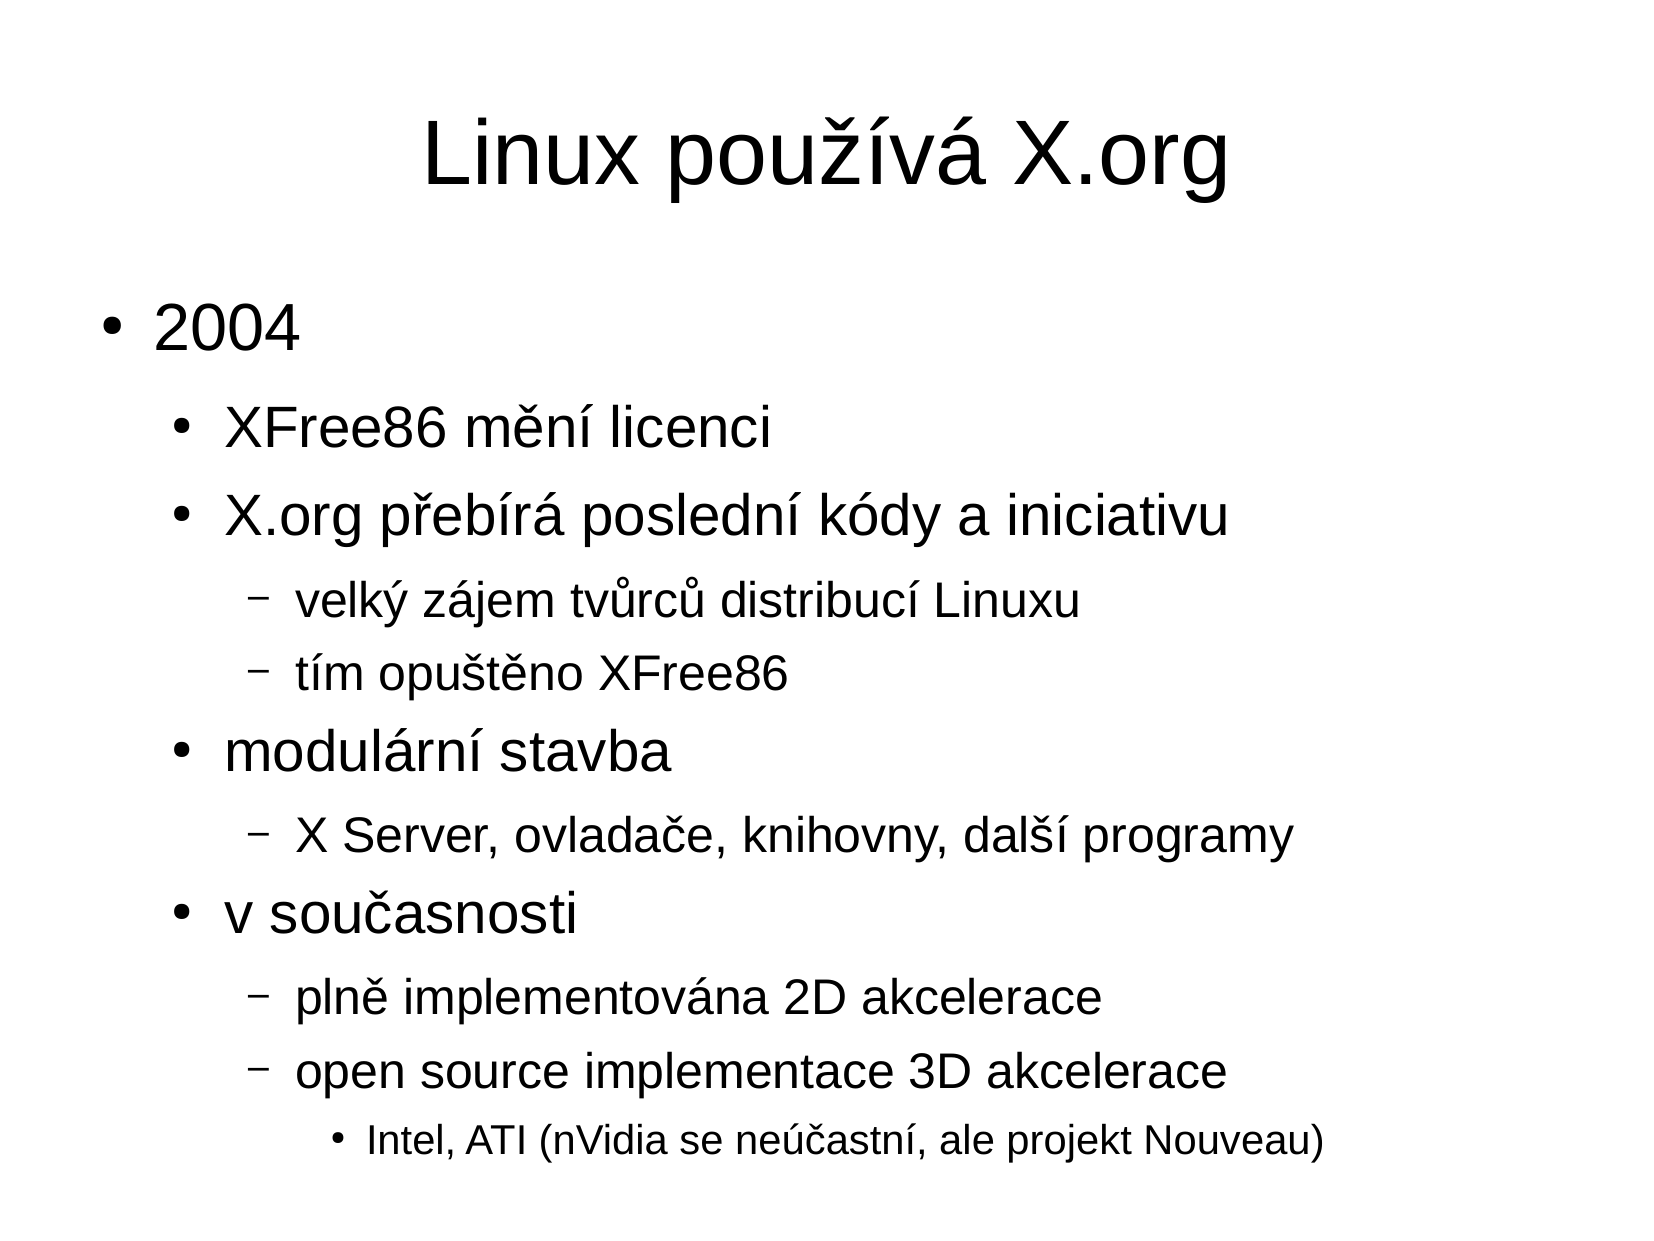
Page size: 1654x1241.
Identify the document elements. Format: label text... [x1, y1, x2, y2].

list 2004 XFree86 mění licenci X.org přebírá poslední kódy a iniciativu velký zájem tvůrců distribucí Linuxu tím opuštěno XFree86 modulární stavba X Server, ovladače, knihovny, další programy v současnosti plně implementována 2D akcelerace open source implementace 3D akcelerace Intel, ATI (nVidia se neúčastní, ale projekt Nouveau) [82, 290, 1571, 1163]
title Linux používá X.org [82, 56, 1571, 250]
